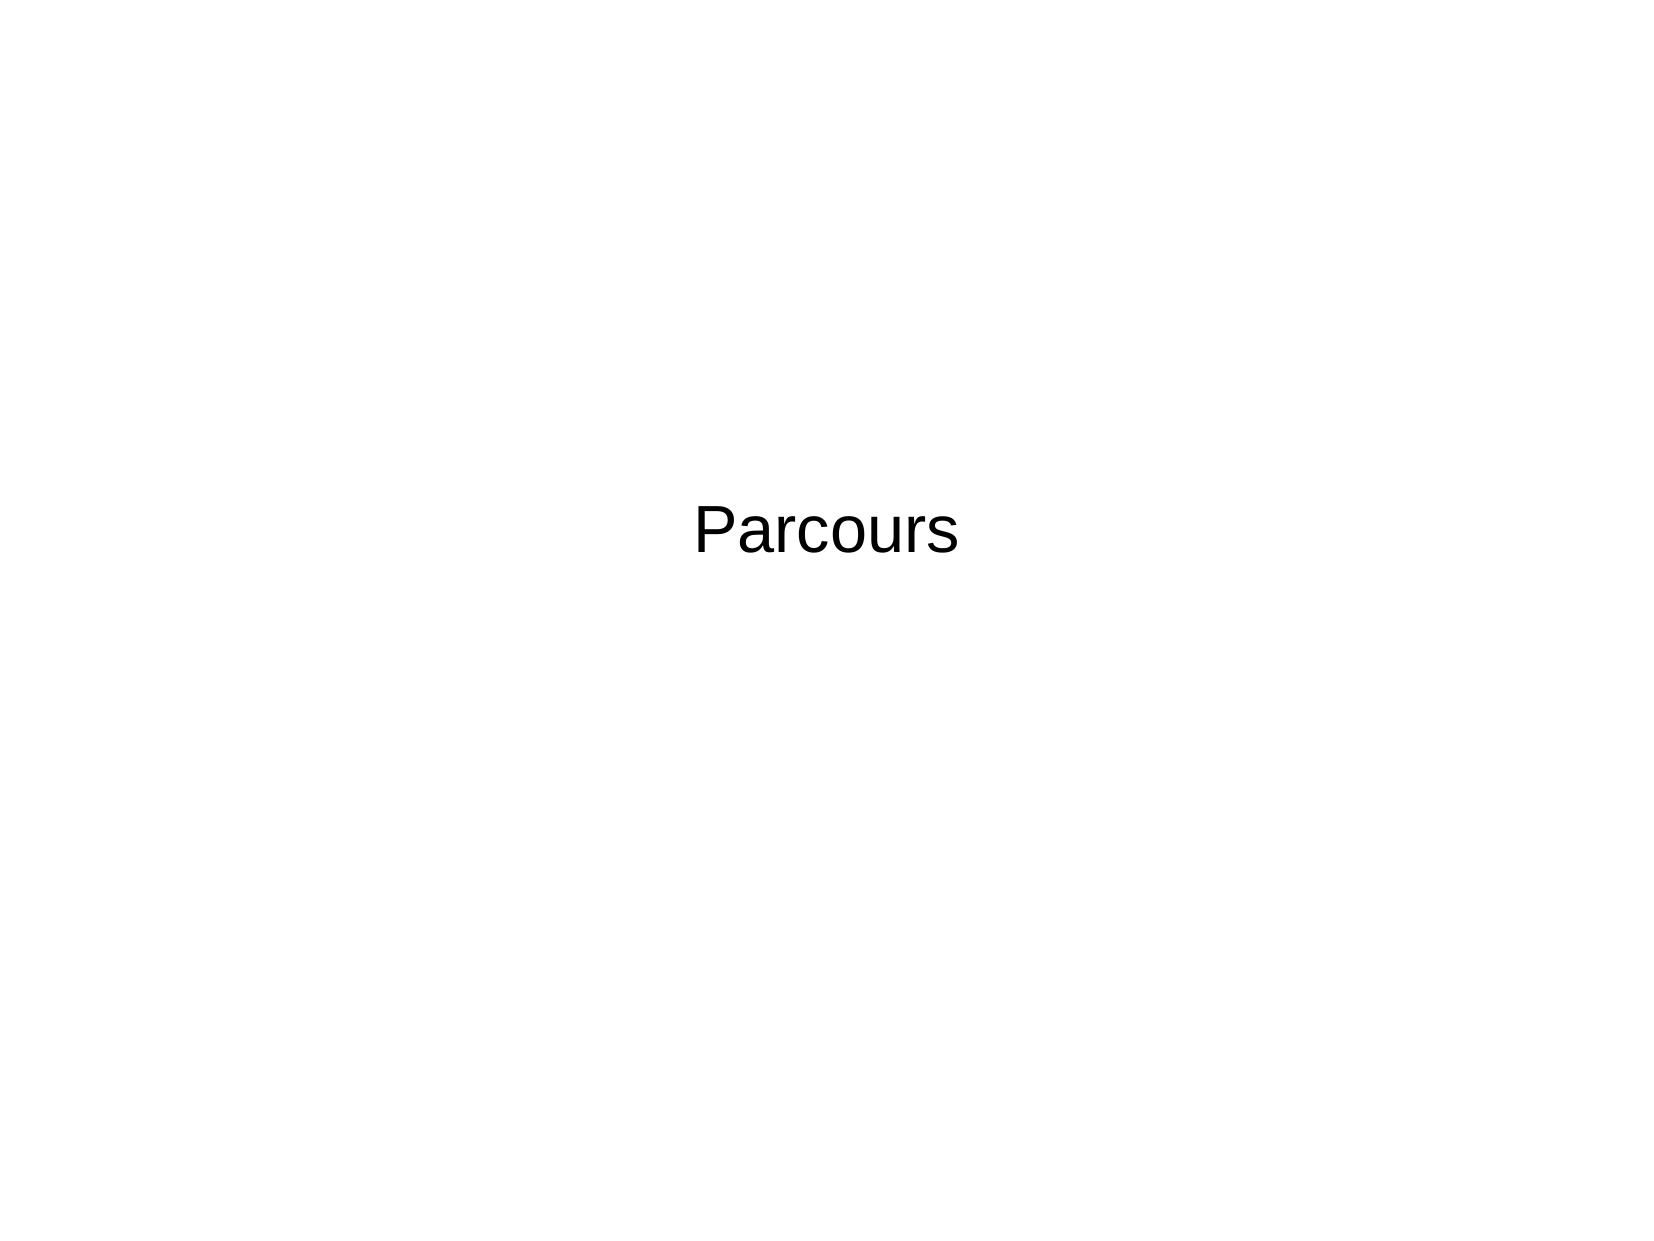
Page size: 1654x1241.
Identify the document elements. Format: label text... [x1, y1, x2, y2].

subtitle Parcours [82, 49, 1571, 1010]
